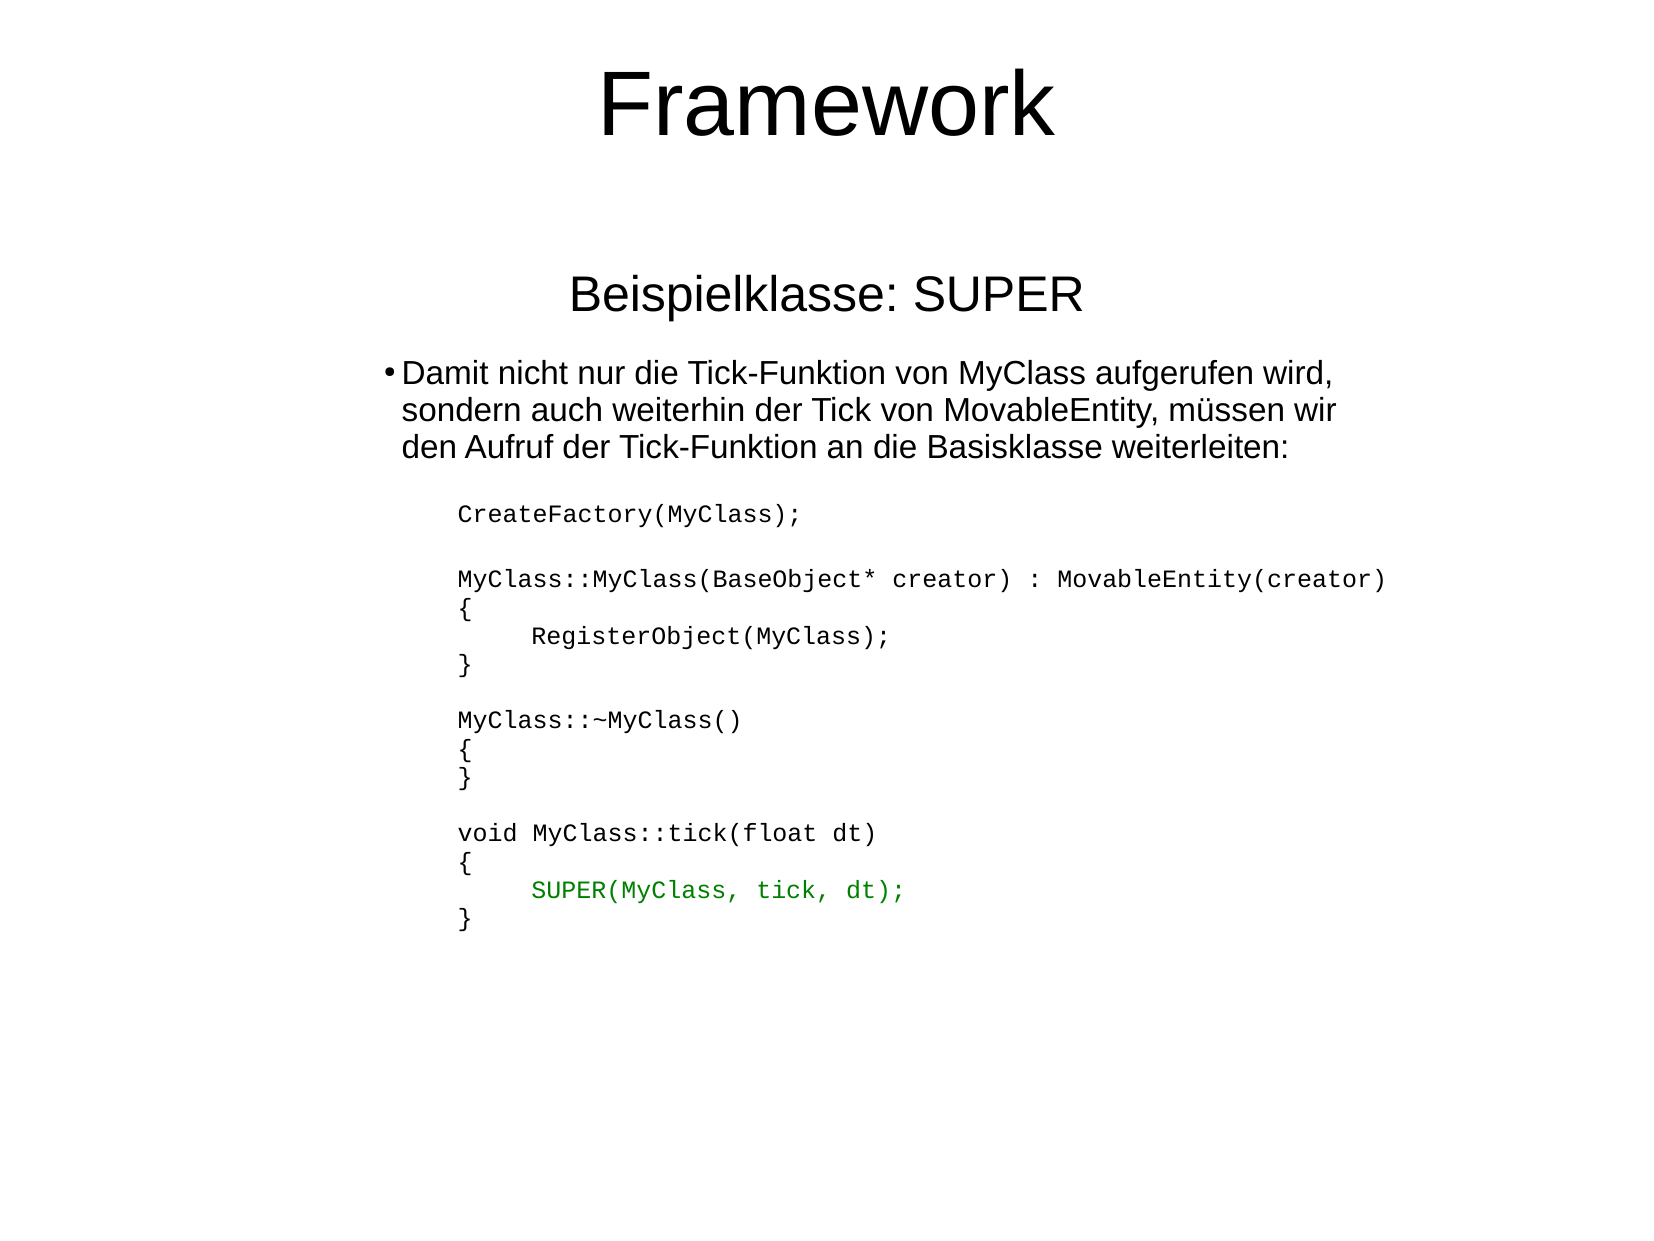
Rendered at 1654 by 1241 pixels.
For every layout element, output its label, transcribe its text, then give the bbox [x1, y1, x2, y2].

text_box Damit nicht nur die Tick-Funktion von MyClass aufgerufen wird, sondern auch weiterhin der Tick von MovableEntity, müssen wir den Aufruf der Tick-Funktion an die Basisklasse weiterleiten: CreateFactory(MyClass); MyClass::MyClass(BaseObject* creator) : MovableEntity(creator) { RegisterObject(MyClass); } MyClass::~MyClass() { } void MyClass::tick(float dt) { SUPER(MyClass, tick, dt); } [383, 354, 1388, 944]
text_box Beispielklasse: SUPER [82, 265, 1571, 325]
title Framework [82, 0, 1571, 208]
